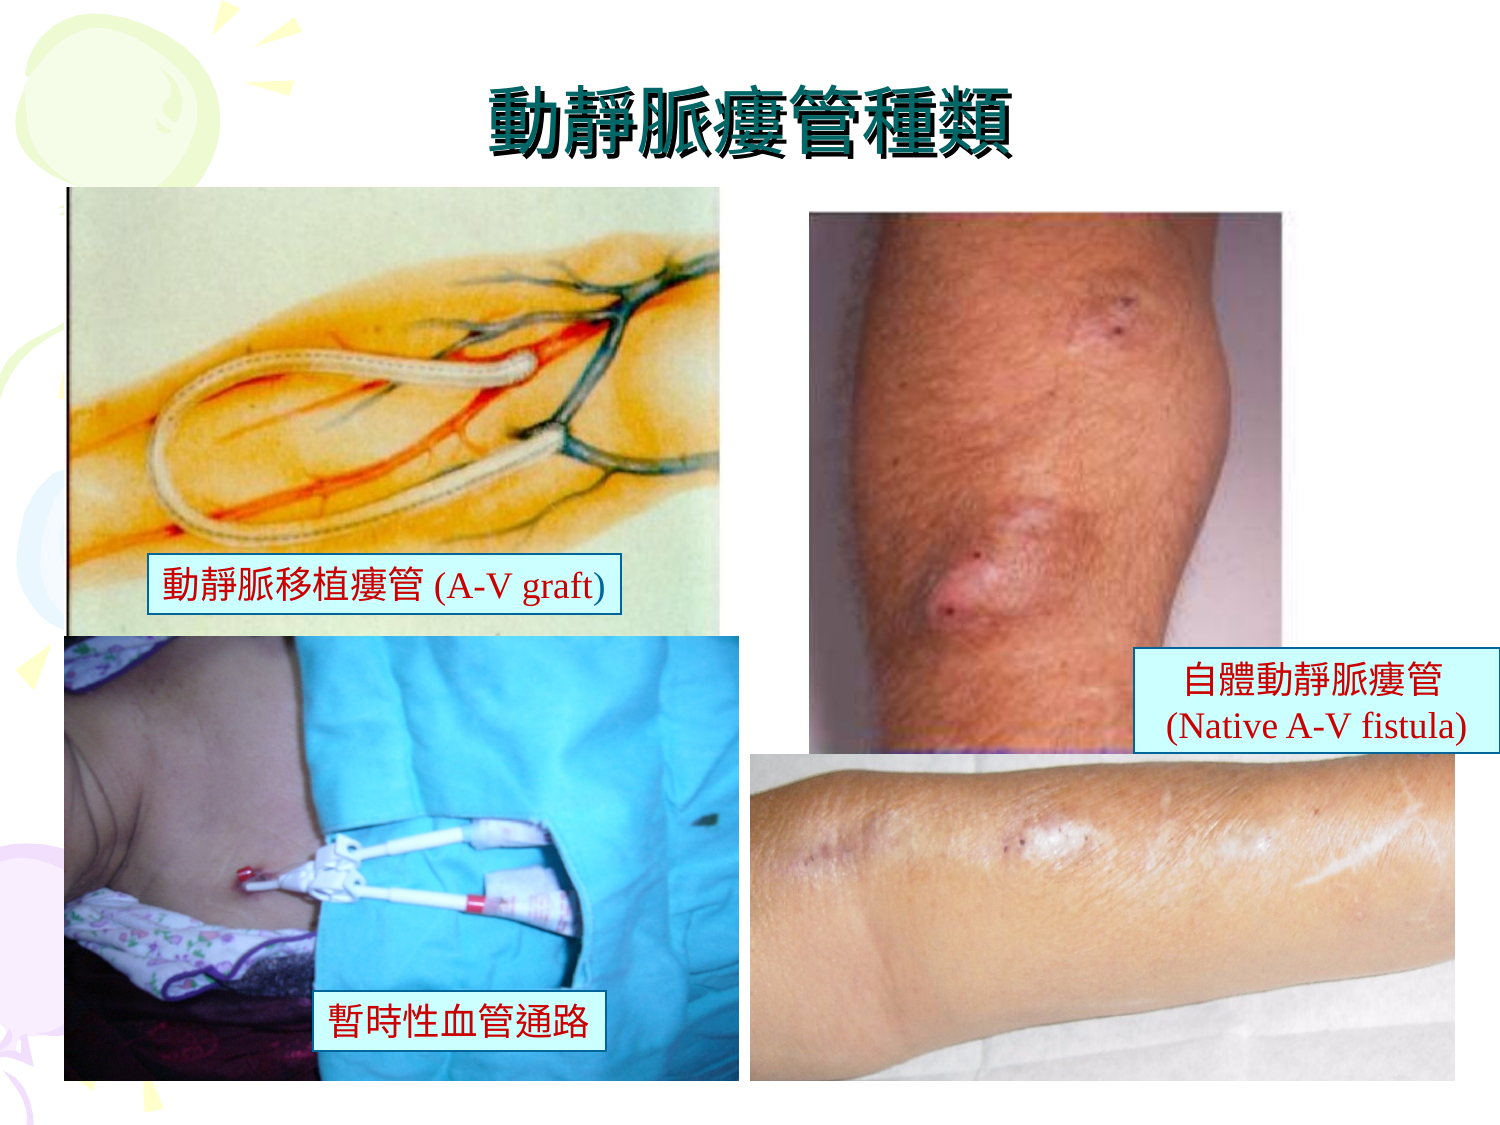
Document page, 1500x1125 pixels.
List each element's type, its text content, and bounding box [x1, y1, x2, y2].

picture [750, 211, 1455, 1081]
text_box 自體動靜脈瘻管(Native A-V fistula) [1134, 648, 1500, 753]
text_box 暫時性血管通路 [313, 991, 606, 1051]
picture [64, 187, 739, 1081]
text_box 動靜脈移植瘻管(A-V graft) [148, 554, 621, 614]
title 動靜脈瘻管種類 [72, 16, 1426, 233]
